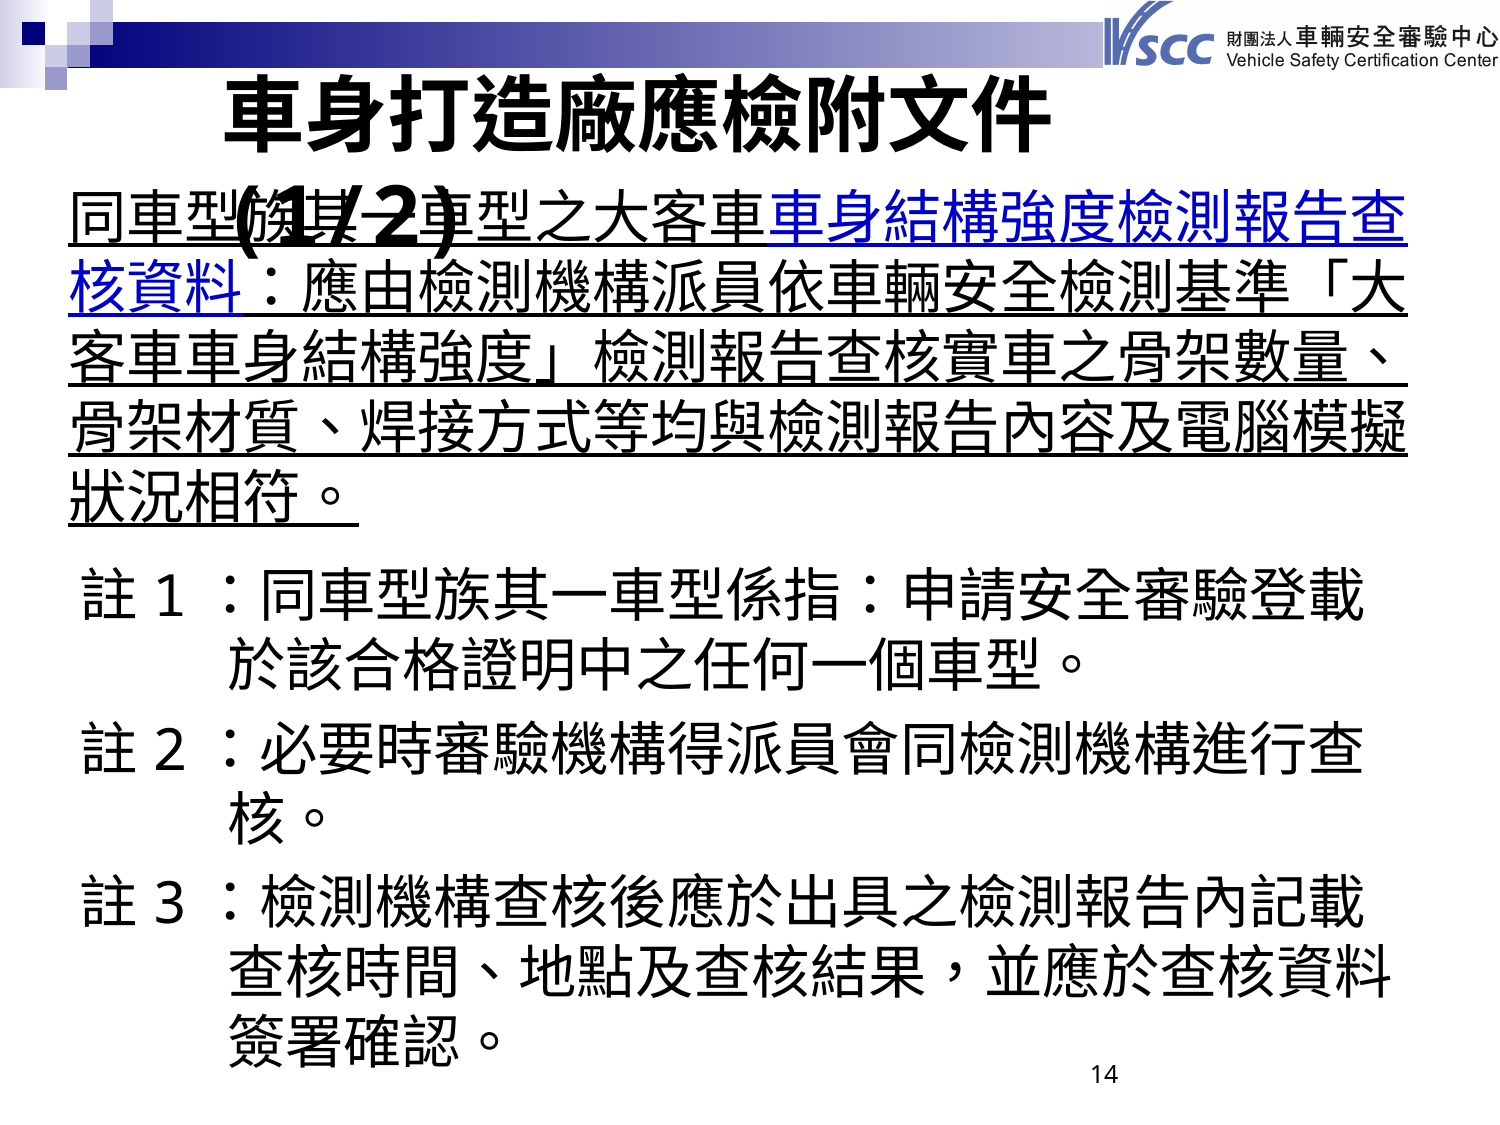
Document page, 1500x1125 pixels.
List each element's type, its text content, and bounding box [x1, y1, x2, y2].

text_box 同車型族其一車型之大客車車身結構強度檢測報告查核資料：應由檢測機構派員依車輛安全檢測基準「大客車車身結構強度」檢測報告查核實車之骨架數量、骨架材質、焊接方式等均與檢測報告內容及電腦模擬狀況相符。 [53, 172, 1436, 539]
text_box 車身打造廠應檢附文件(1/2) [206, 55, 1264, 161]
text_box [1074, 1025, 1426, 1101]
text_box 註1：同車型族其一車型係指：申請安全審驗登載於該合格證明中之任何一個車型。 [64, 550, 1424, 704]
text_box 註3：檢測機構查核後應於出具之檢測報告內記載查核時間、地點及查核結果，並應於查核資料簽署確認。 [64, 857, 1424, 1084]
text_box 註2：必要時審驗機構得派員會同檢測機構進行查核。 [64, 704, 1424, 857]
